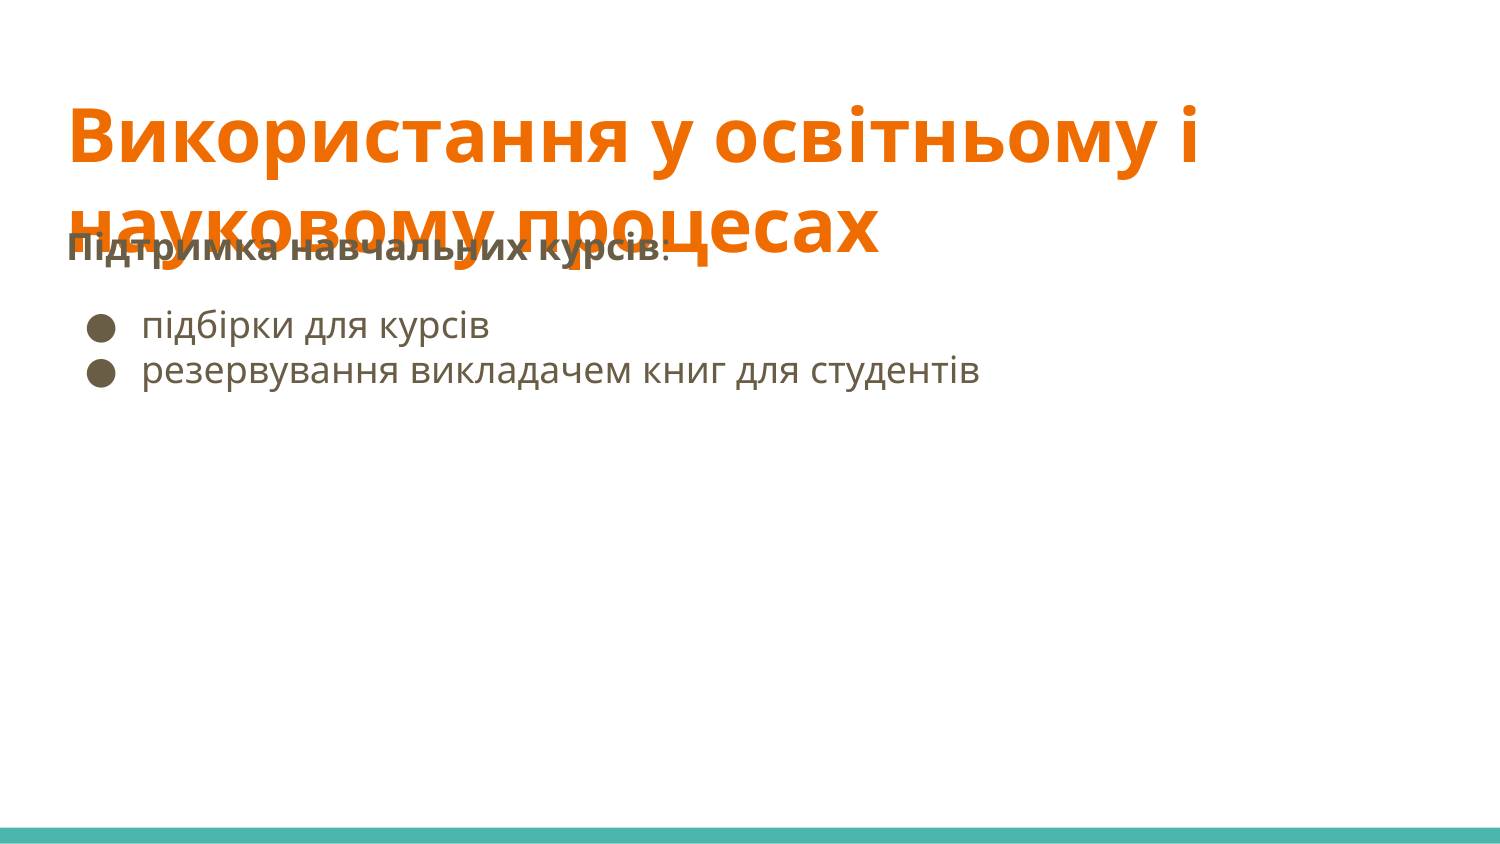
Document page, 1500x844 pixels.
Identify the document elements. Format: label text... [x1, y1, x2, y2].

list Підтримка навчальних курсів: підбірки для курсів резервування викладачем книг для студентів [51, 207, 1449, 750]
title Використання у освітньому і науковому процесах [51, 72, 1449, 189]
